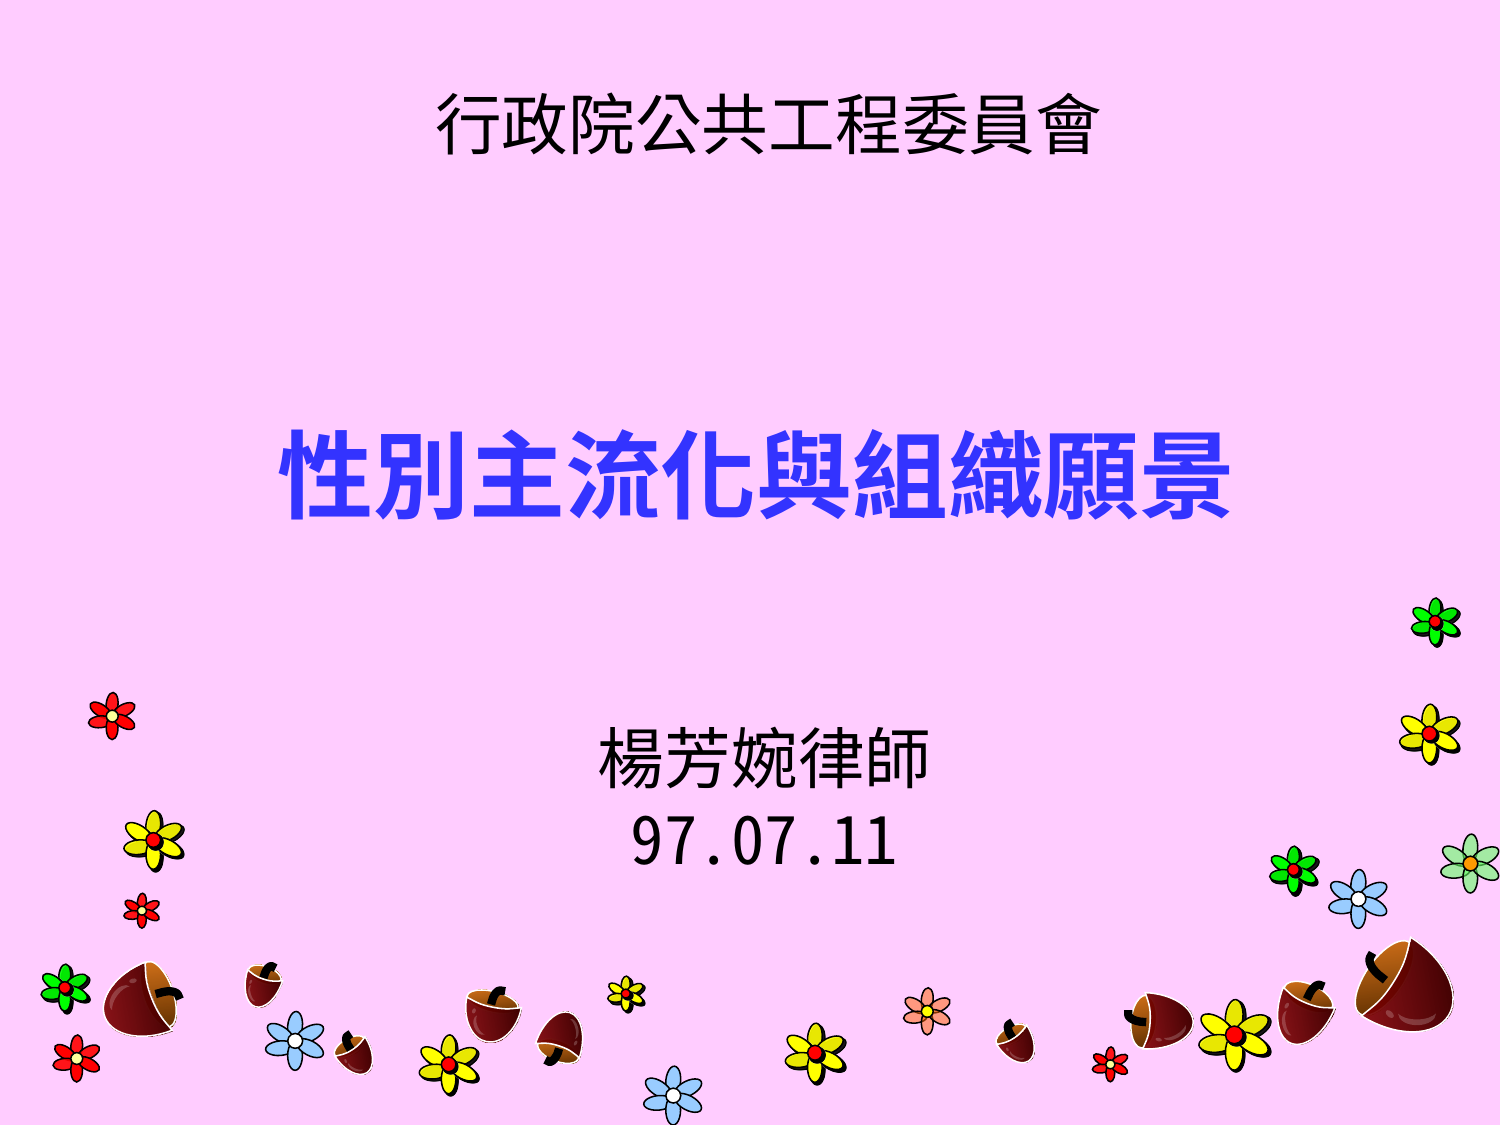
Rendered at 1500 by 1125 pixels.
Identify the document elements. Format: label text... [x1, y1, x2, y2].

title 性別主流化與組織願景 [112, 299, 1401, 646]
subtitle 楊芳婉律師 97.07.11 [242, 724, 1288, 862]
text_box 行政院公共工程委員會 [237, 74, 1300, 171]
